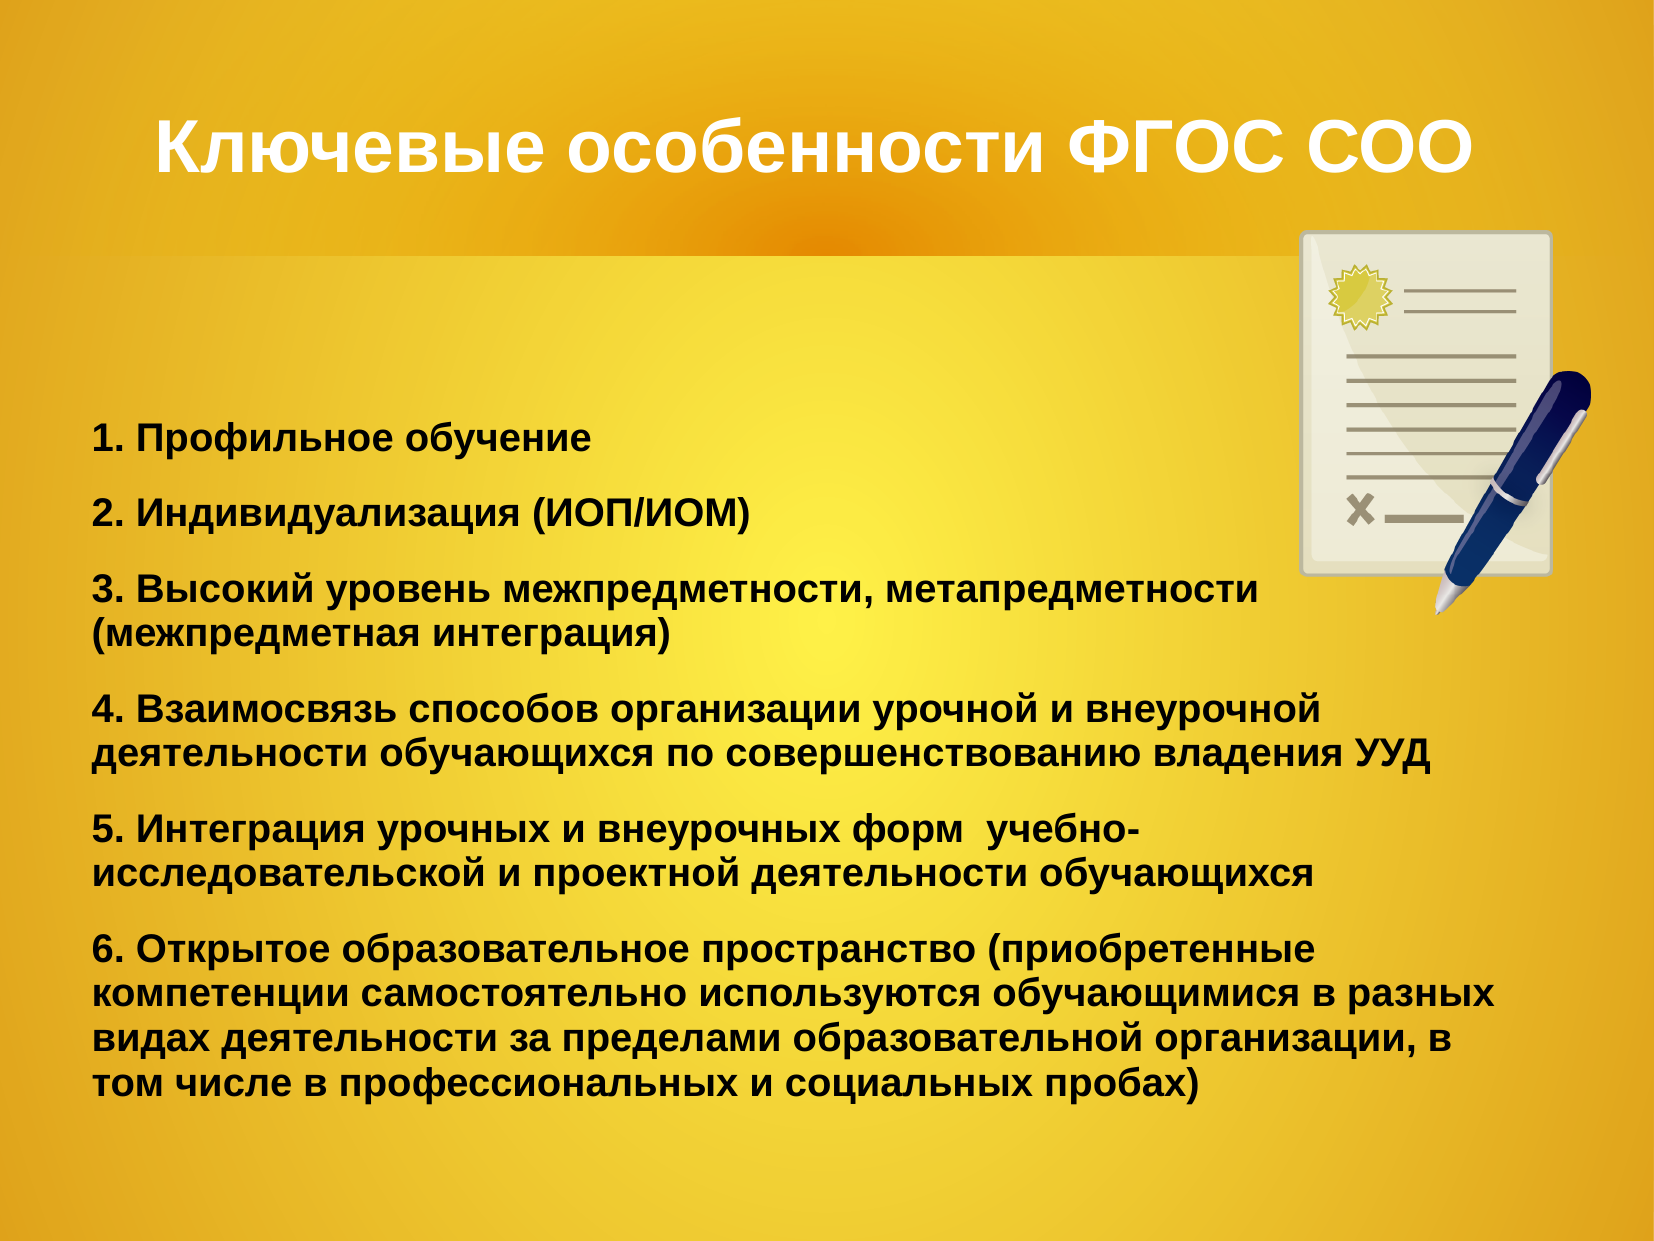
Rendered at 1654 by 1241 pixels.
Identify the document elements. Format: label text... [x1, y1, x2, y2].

list 1. Профильное обучение 2. Индивидуализация (ИОП/ИОМ) 3. Высокий уровень межпредметности, метапредметности (межпредметная интеграция) 4. Взаимосвязь способов организации урочной и внеурочной деятельности обучающихся по совершенствованию владения УУД 5. Интеграция урочных и внеурочных форм учебно-исследовательской и проектной деятельности обучающихся 6. Открытое образовательное пространство (приобретенные компетенции самостоятельно используются обучающимися в разных видах деятельности за пределами образовательной организации, в том числе в профессиональных и социальных пробах) [23, 307, 1512, 1119]
picture [1299, 230, 1591, 615]
title Ключевые особенности ФГОС СОО [70, 43, 1560, 249]
